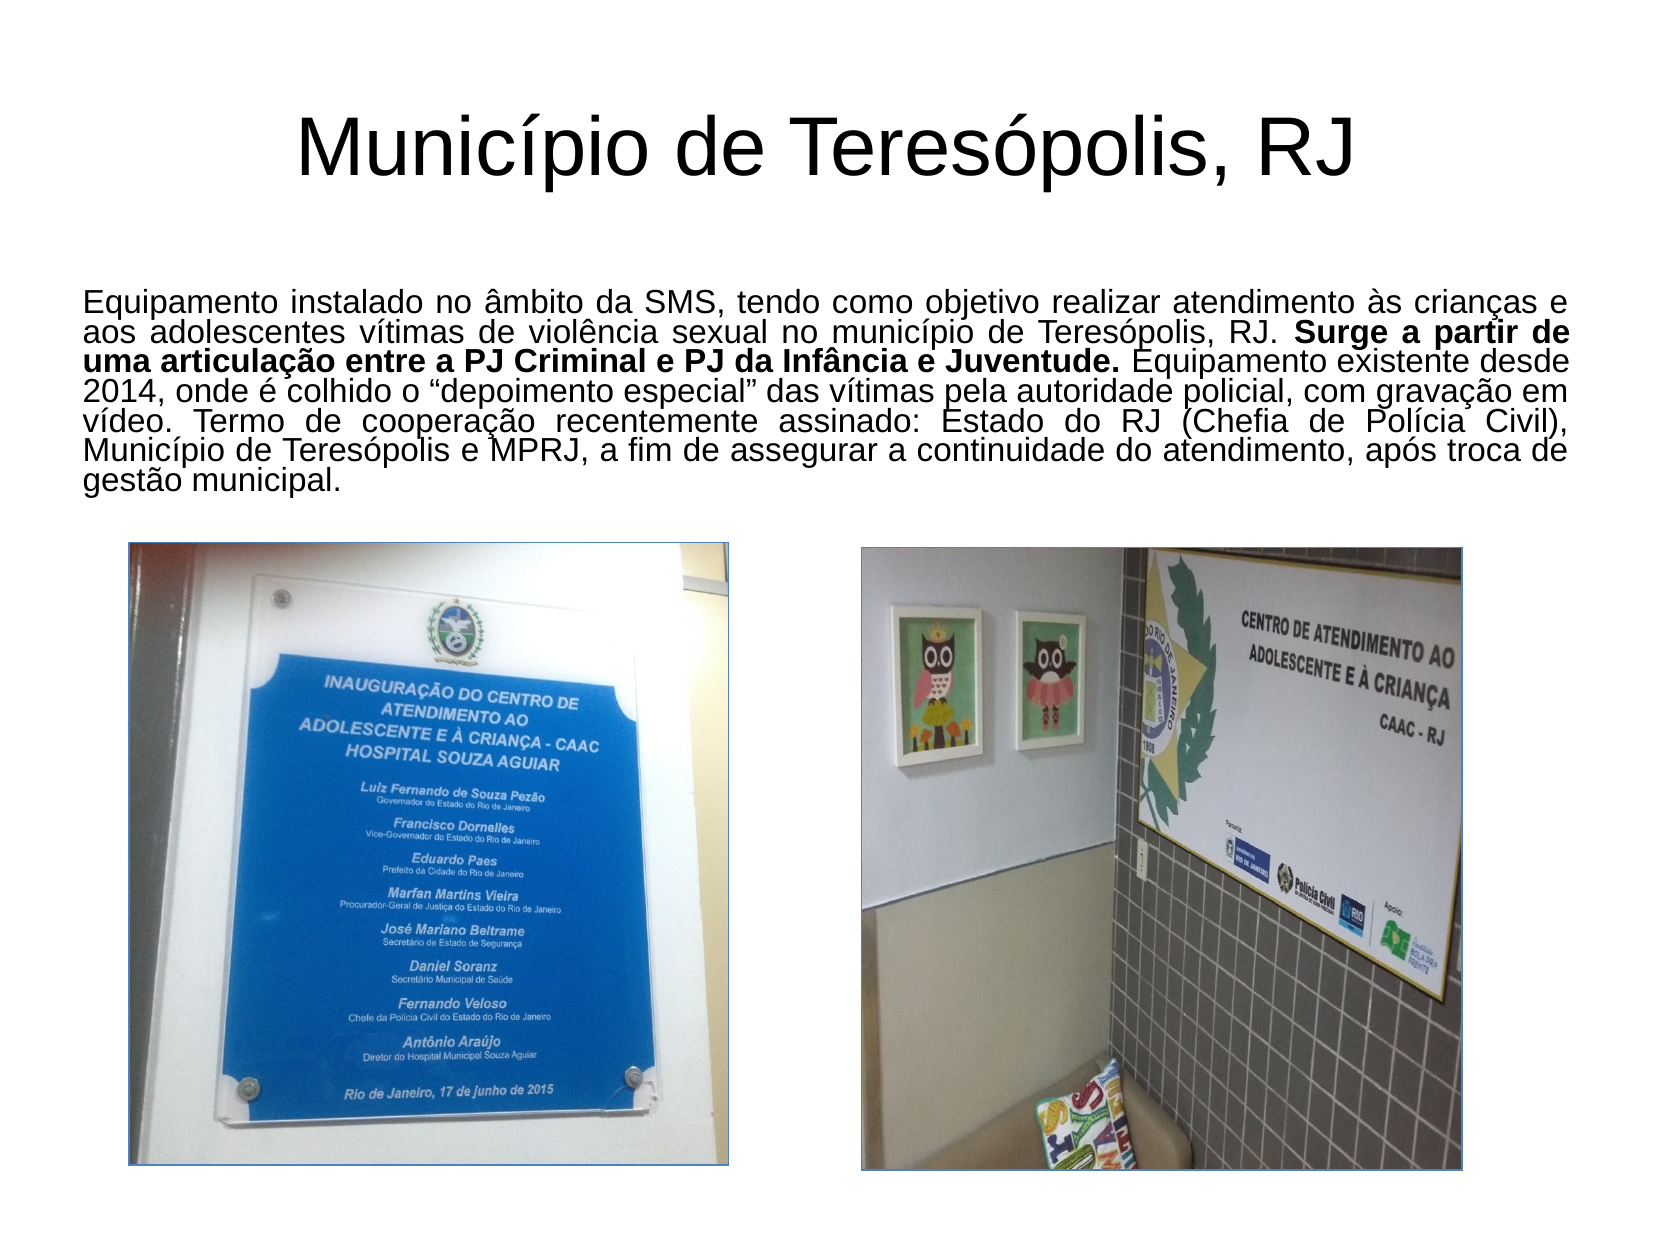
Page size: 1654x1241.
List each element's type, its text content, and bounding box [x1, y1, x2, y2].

title Município de Teresópolis, RJ [82, 49, 1571, 257]
picture [862, 548, 1462, 1170]
picture [129, 543, 728, 1165]
list Equipamento instalado no âmbito da SMS, tendo como objetivo realizar atendimento às crianças e aos adolescentes vítimas de violência sexual no município de Teresópolis, RJ. Surge a partir de uma articulação entre a PJ Criminal e PJ da Infância e Juventude. Equipamento existente desde 2014, onde é colhido o “depoimento especial” das vítimas pela autoridade policial, com gravação em vídeo. Termo de cooperação recentemente assinado: Estado do RJ (Chefia de Polícia Civil), Município de Teresópolis e MPRJ, a fim de assegurar a continuidade do atendimento, após troca de gestão municipal. [82, 290, 1571, 1010]
